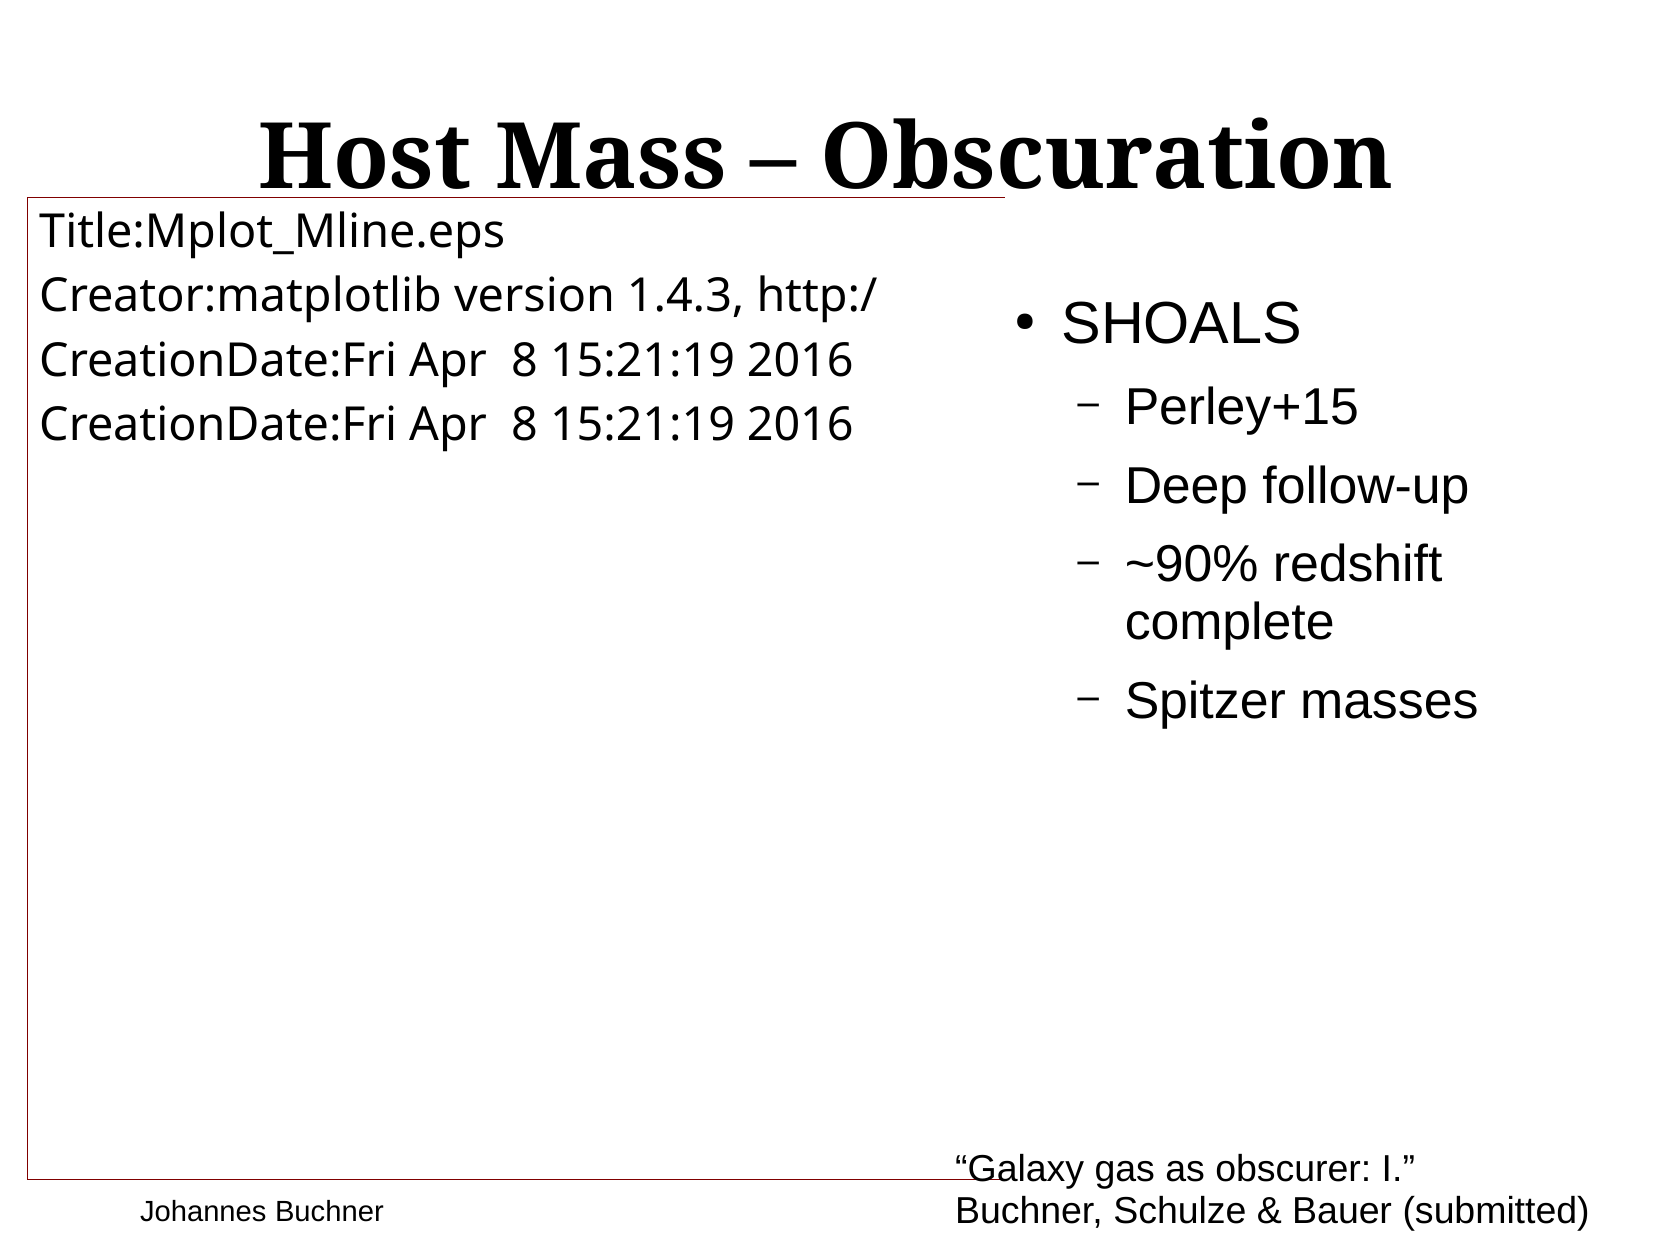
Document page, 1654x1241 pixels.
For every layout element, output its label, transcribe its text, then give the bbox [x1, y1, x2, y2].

picture [24, 194, 1006, 1180]
list SHOALS Perley+15 Deep follow-up ~90% redshift complete Spitzer masses [1006, 290, 1595, 736]
text_box “Galaxy gas as obscurer: I.” Buchner, Schulze & Bauer (submitted) [940, 1140, 1646, 1239]
title Host Mass – Obscuration [82, 49, 1571, 257]
